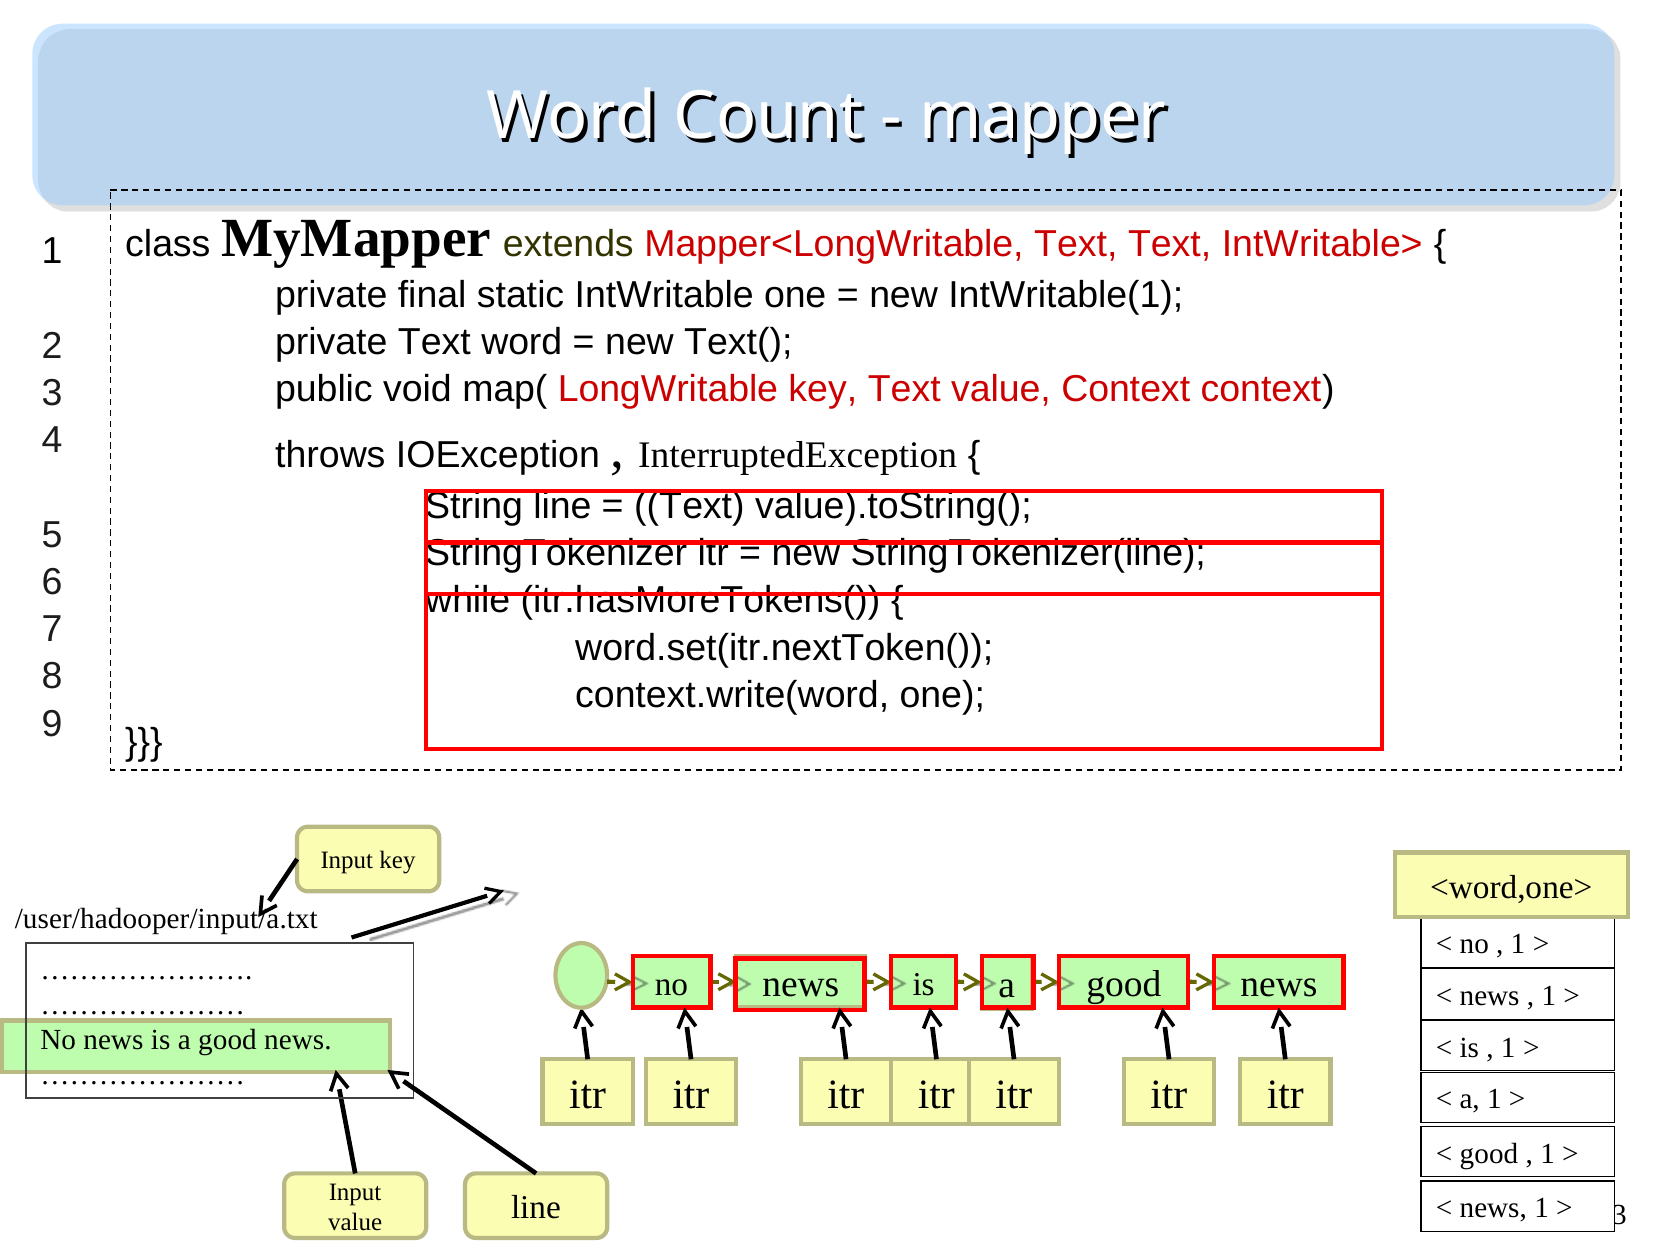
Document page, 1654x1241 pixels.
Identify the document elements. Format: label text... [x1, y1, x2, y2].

text_box [2, 1020, 25, 1073]
text_box Input key [297, 826, 440, 892]
text_box < is , 1 > [1420, 1020, 1615, 1071]
text_box itr [645, 1059, 737, 1124]
text_box /user/hadooper/input/a.txt [0, 891, 375, 942]
text_box line [465, 1173, 608, 1238]
text_box itr [800, 1059, 891, 1124]
text_box is [893, 958, 954, 1005]
text_box a [984, 958, 1031, 1005]
text_box [555, 943, 608, 1008]
text_box < a, 1 > [1420, 1072, 1615, 1123]
text_box [32, 23, 1615, 206]
text_box news [738, 961, 862, 1008]
title Word Count - mapper [123, 34, 1530, 191]
text_box < no , 1 > [1420, 918, 1615, 968]
text_box < news , 1 > [1420, 968, 1615, 1020]
text_box class MyMapper extends Mapper<LongWritable, Text, Text, IntWritable> { private final static IntWritable one = new IntWritable(1); private Text word = new Text(); public void map( LongWritable key, Text value, Context context) throws IOException , InterruptedException { String line = ((Text) value).toString(); StringTokenizer itr = new StringTokenizer(line); while (itr.hasMoreTokens()) { word.set(itr.nextToken()); context.write(word, one); }}} [110, 190, 1622, 771]
text_box < news, 1 > [1420, 1180, 1615, 1232]
text_box …………………. ………………… No news is a good news. ………………… [25, 942, 414, 1099]
text_box 1 2 3 4 5 6 7 8 9 [0, 216, 105, 752]
text_box itr [968, 1059, 1060, 1124]
text_box itr [1123, 1059, 1215, 1124]
text_box Input value [284, 1173, 427, 1238]
text_box no [635, 958, 708, 1005]
text_box good [1061, 958, 1186, 1005]
text_box news [1216, 958, 1341, 1005]
text_box itr [1240, 1059, 1331, 1124]
text_box itr [891, 1059, 968, 1124]
text_box < good , 1 > [1420, 1126, 1615, 1177]
text_box <word,one> [1395, 852, 1628, 918]
text_box itr [542, 1059, 633, 1124]
